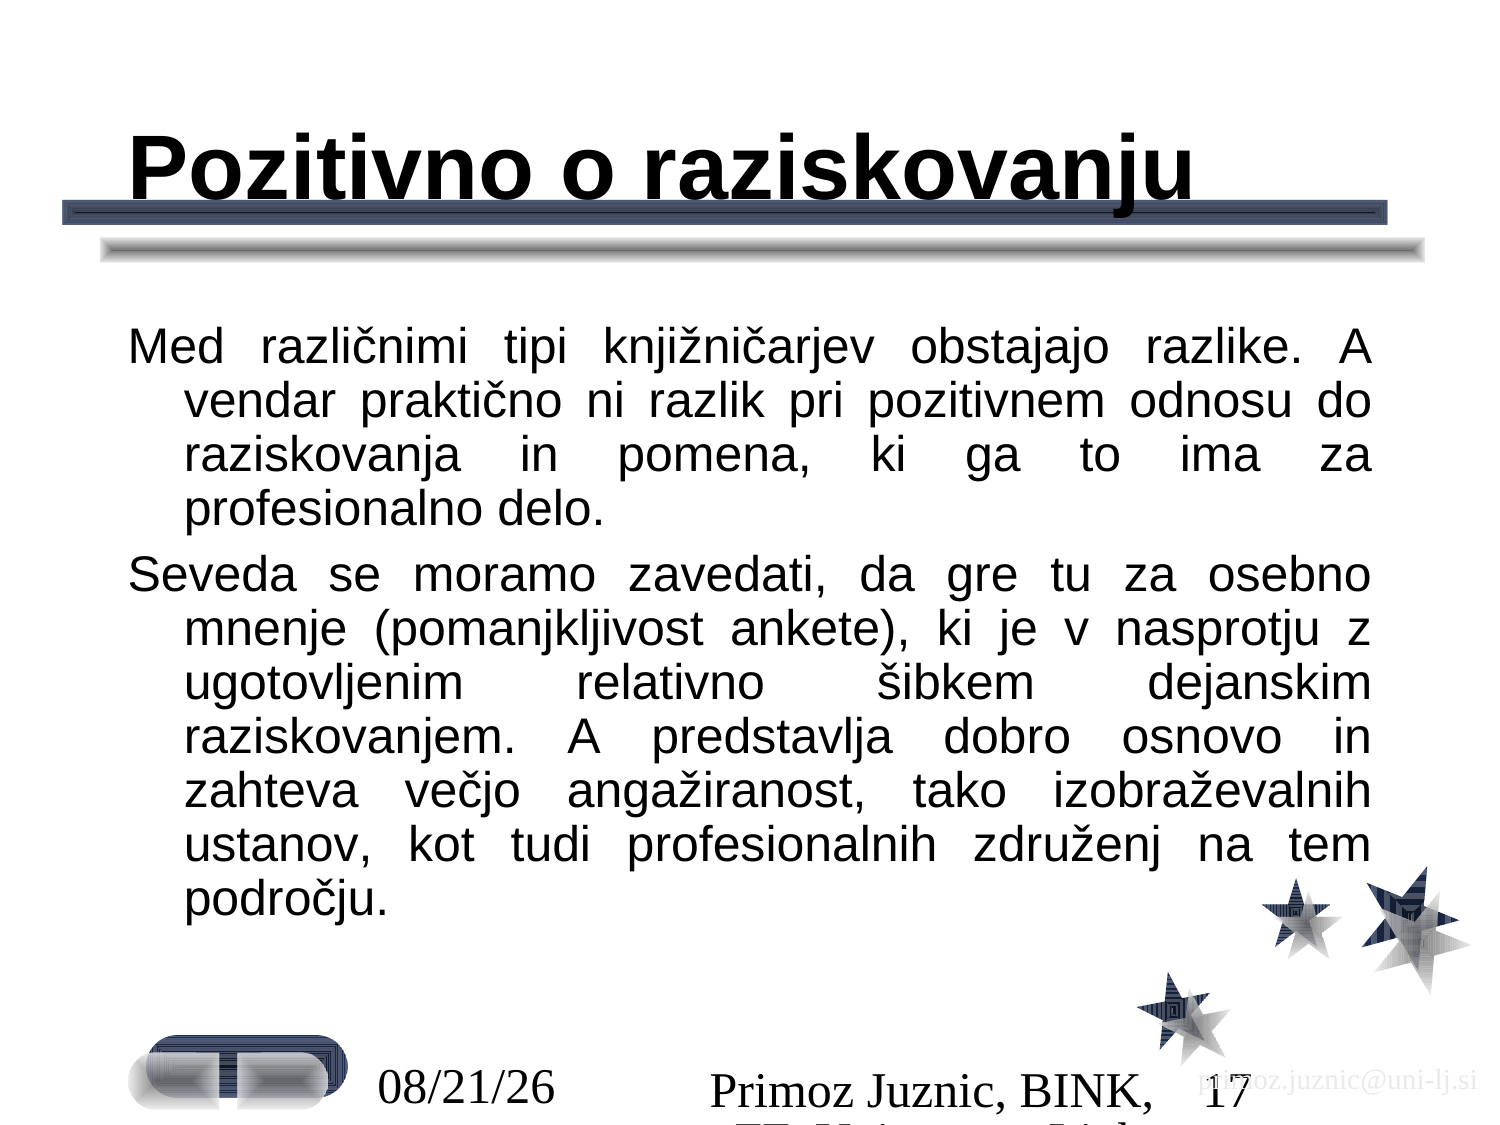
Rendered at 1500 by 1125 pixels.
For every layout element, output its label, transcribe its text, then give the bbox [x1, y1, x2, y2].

list Med različnimi tipi knjižničarjev obstajajo razlike. A vendar praktično ni razlik pri pozitivnem odnosu do raziskovanja in pomena, ki ga to ima za profesionalno delo. Seveda se moramo zavedati, da gre tu za osebno mnenje (pomanjkljivost ankete), ki je v nasprotju z ugotovljenim relativno šibkem dejanskim raziskovanjem. A predstavlja dobro osnovo in zahteva večjo angažiranost, tako izobraževalnih ustanov, kot tudi profesionalnih združenj na tem področju. [112, 312, 1388, 1001]
title Pozitivno o raziskovanju [112, 37, 1388, 225]
